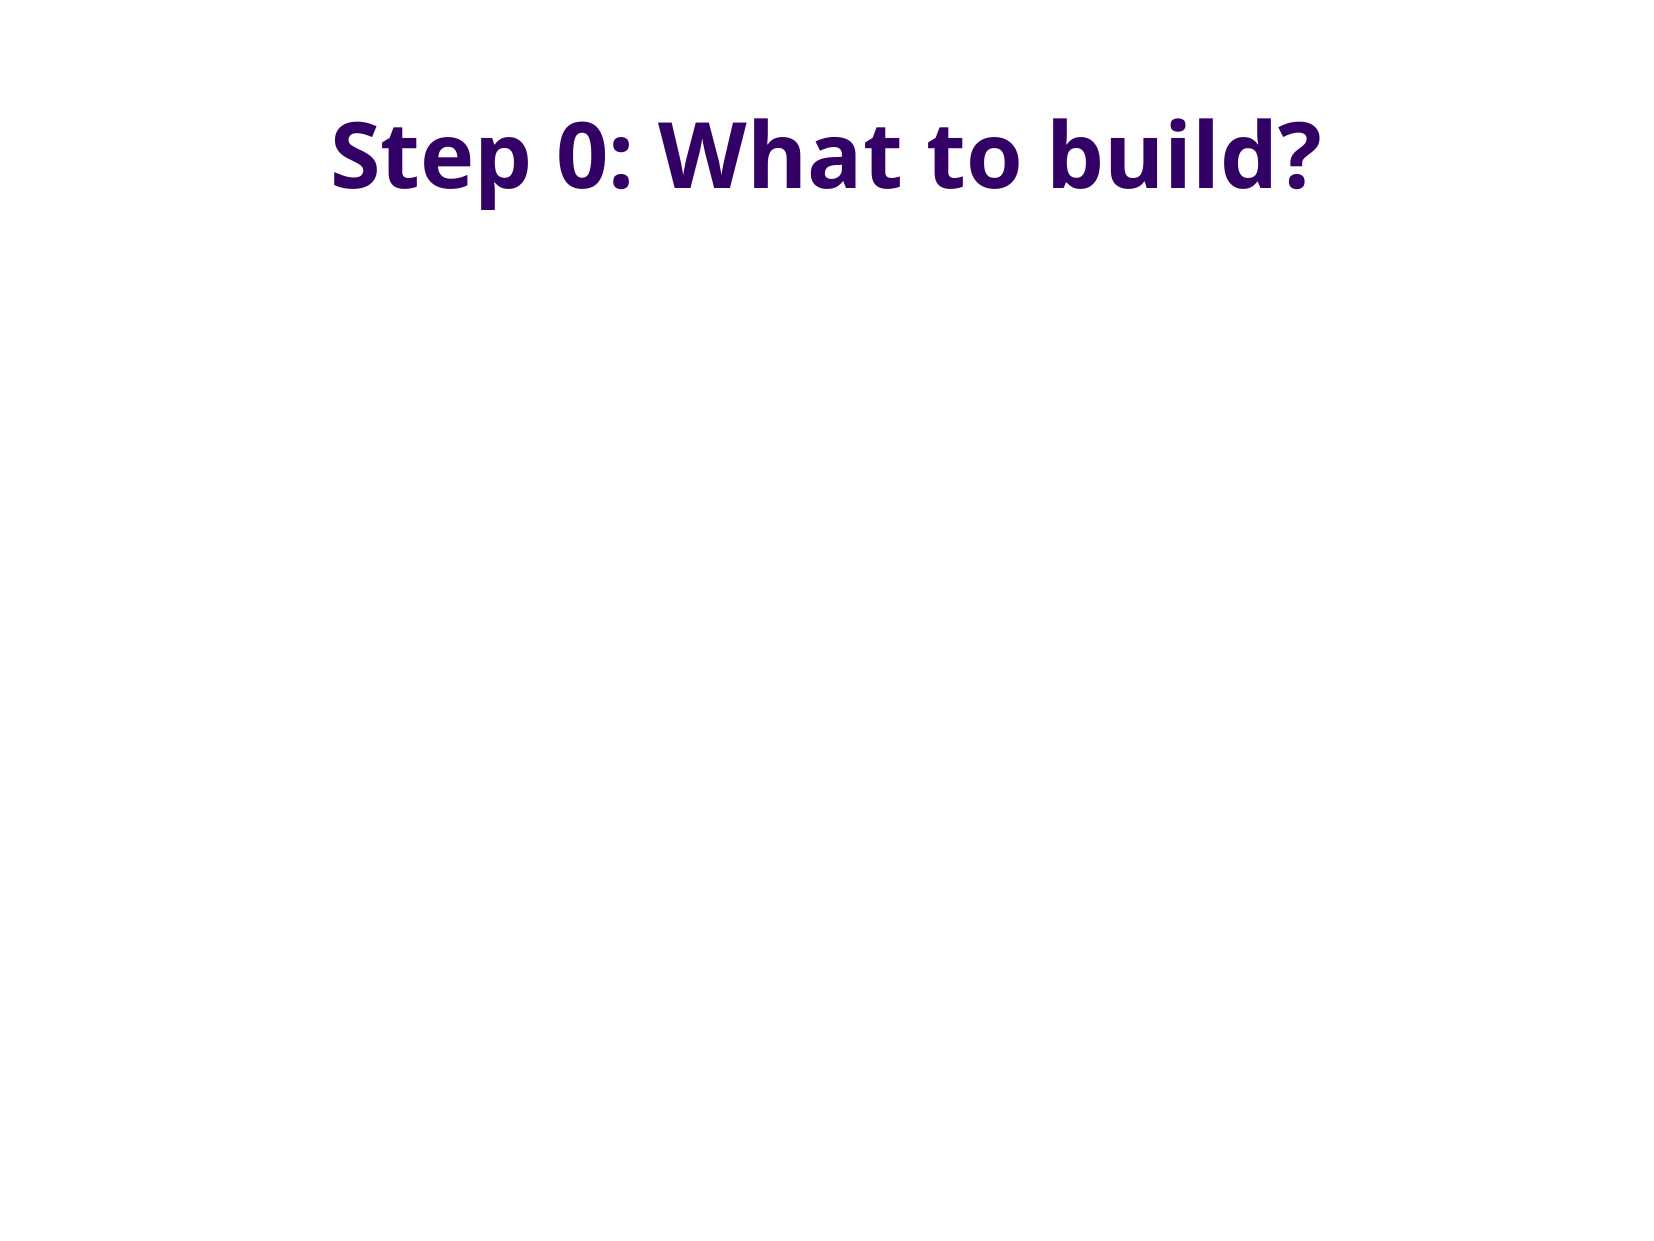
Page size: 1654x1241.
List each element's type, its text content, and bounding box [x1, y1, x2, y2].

title Step 0: What to build? [82, 49, 1571, 257]
